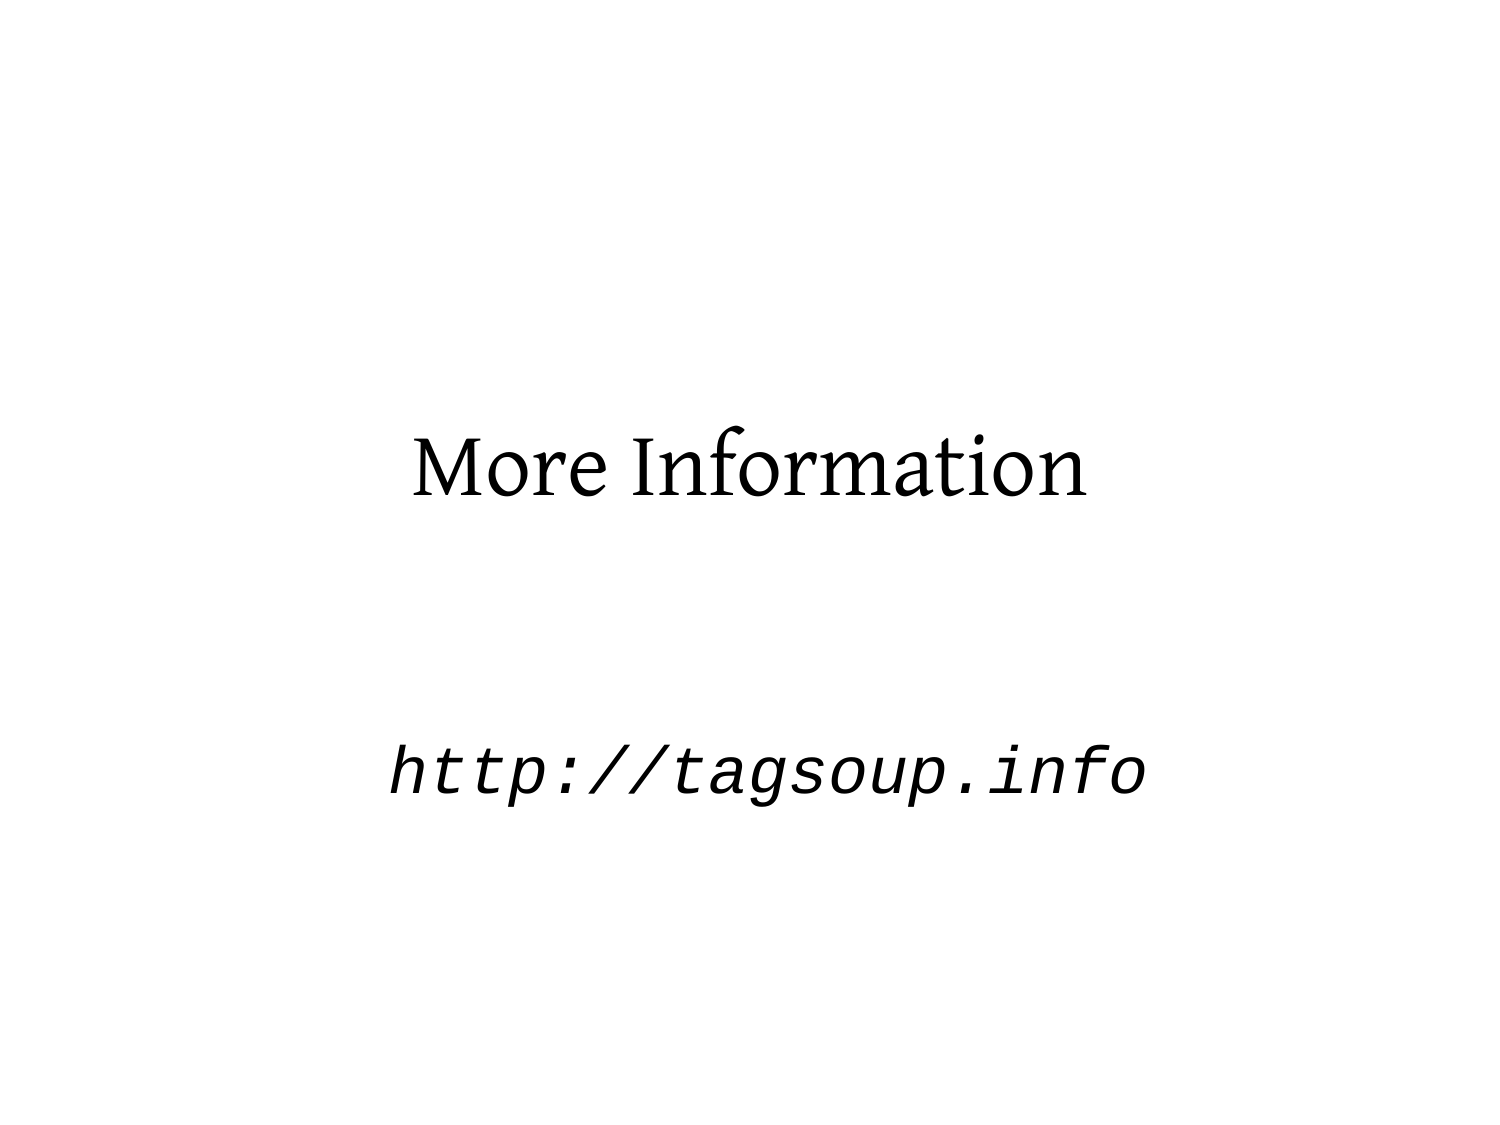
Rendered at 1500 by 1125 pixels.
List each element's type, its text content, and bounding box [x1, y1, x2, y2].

subtitle http://tagsoup.info [137, 637, 1326, 925]
title More Information [112, 375, 1388, 563]
